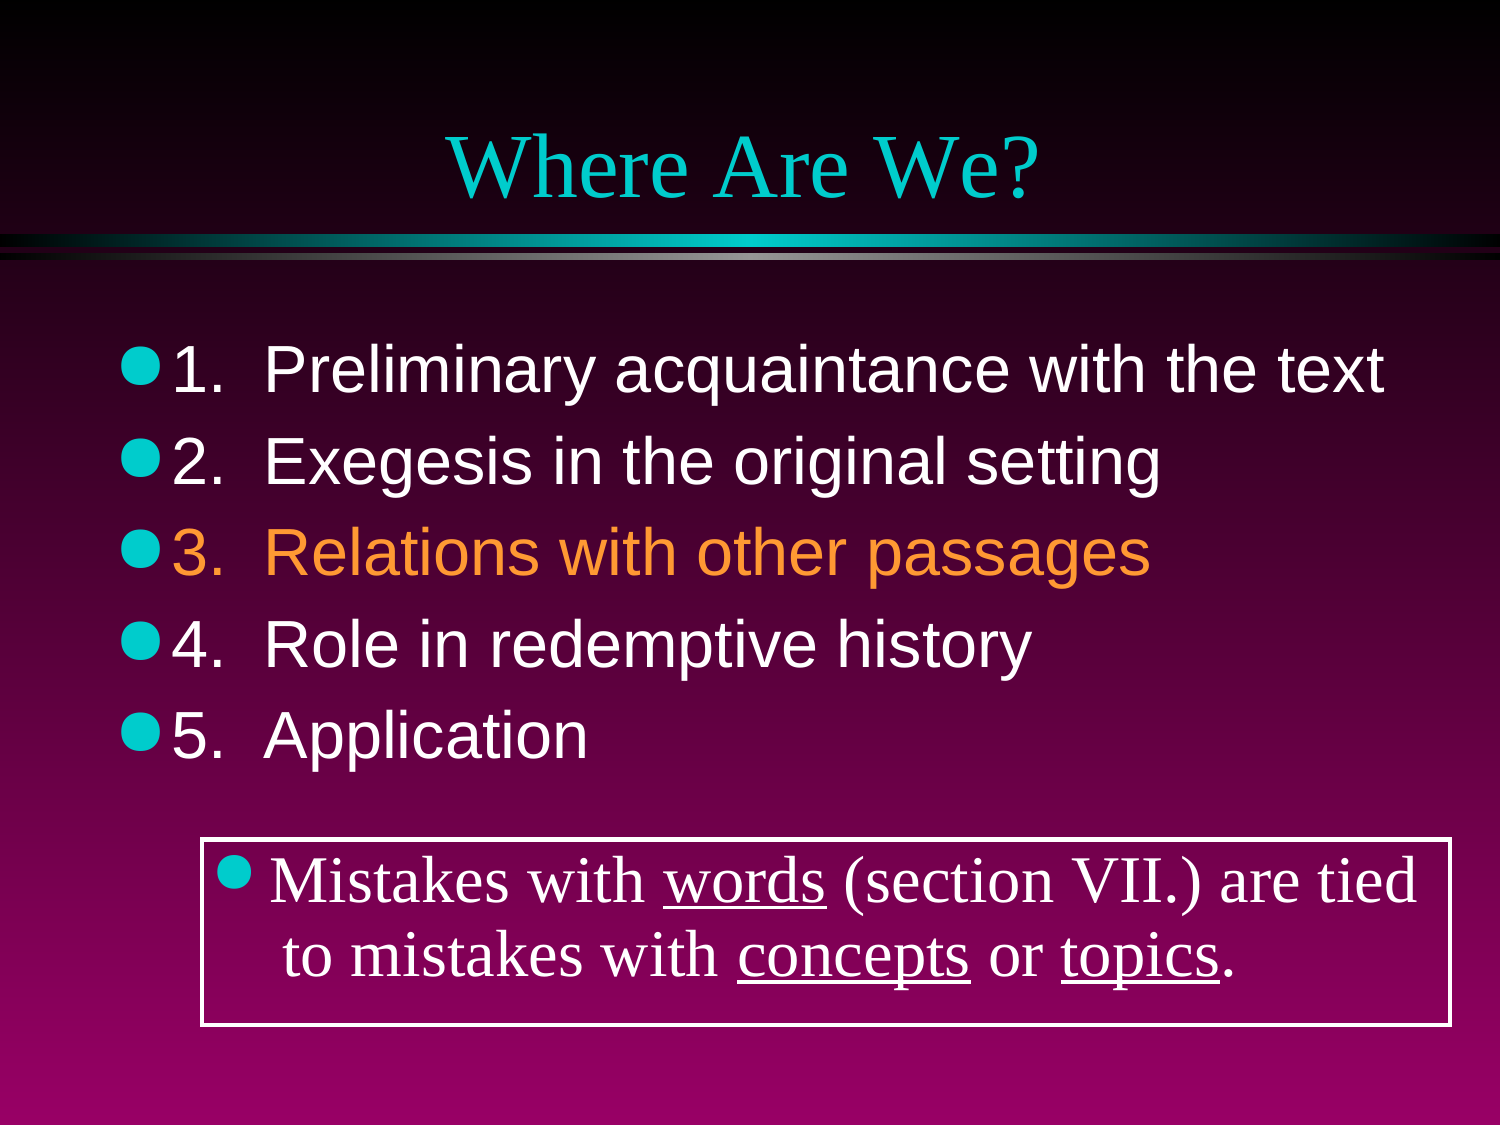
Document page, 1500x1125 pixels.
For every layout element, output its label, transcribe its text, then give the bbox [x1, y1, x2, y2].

text_box Mistakes with words (section VII.) are tied to mistakes with concepts or topics. [204, 842, 1448, 999]
title Where Are We? [99, 37, 1388, 225]
list 1. Preliminary acquaintance with the text 2. Exegesis in the original setting 3. Relations with other passages 4. Role in redemptive history 5. Application [99, 324, 1438, 1001]
